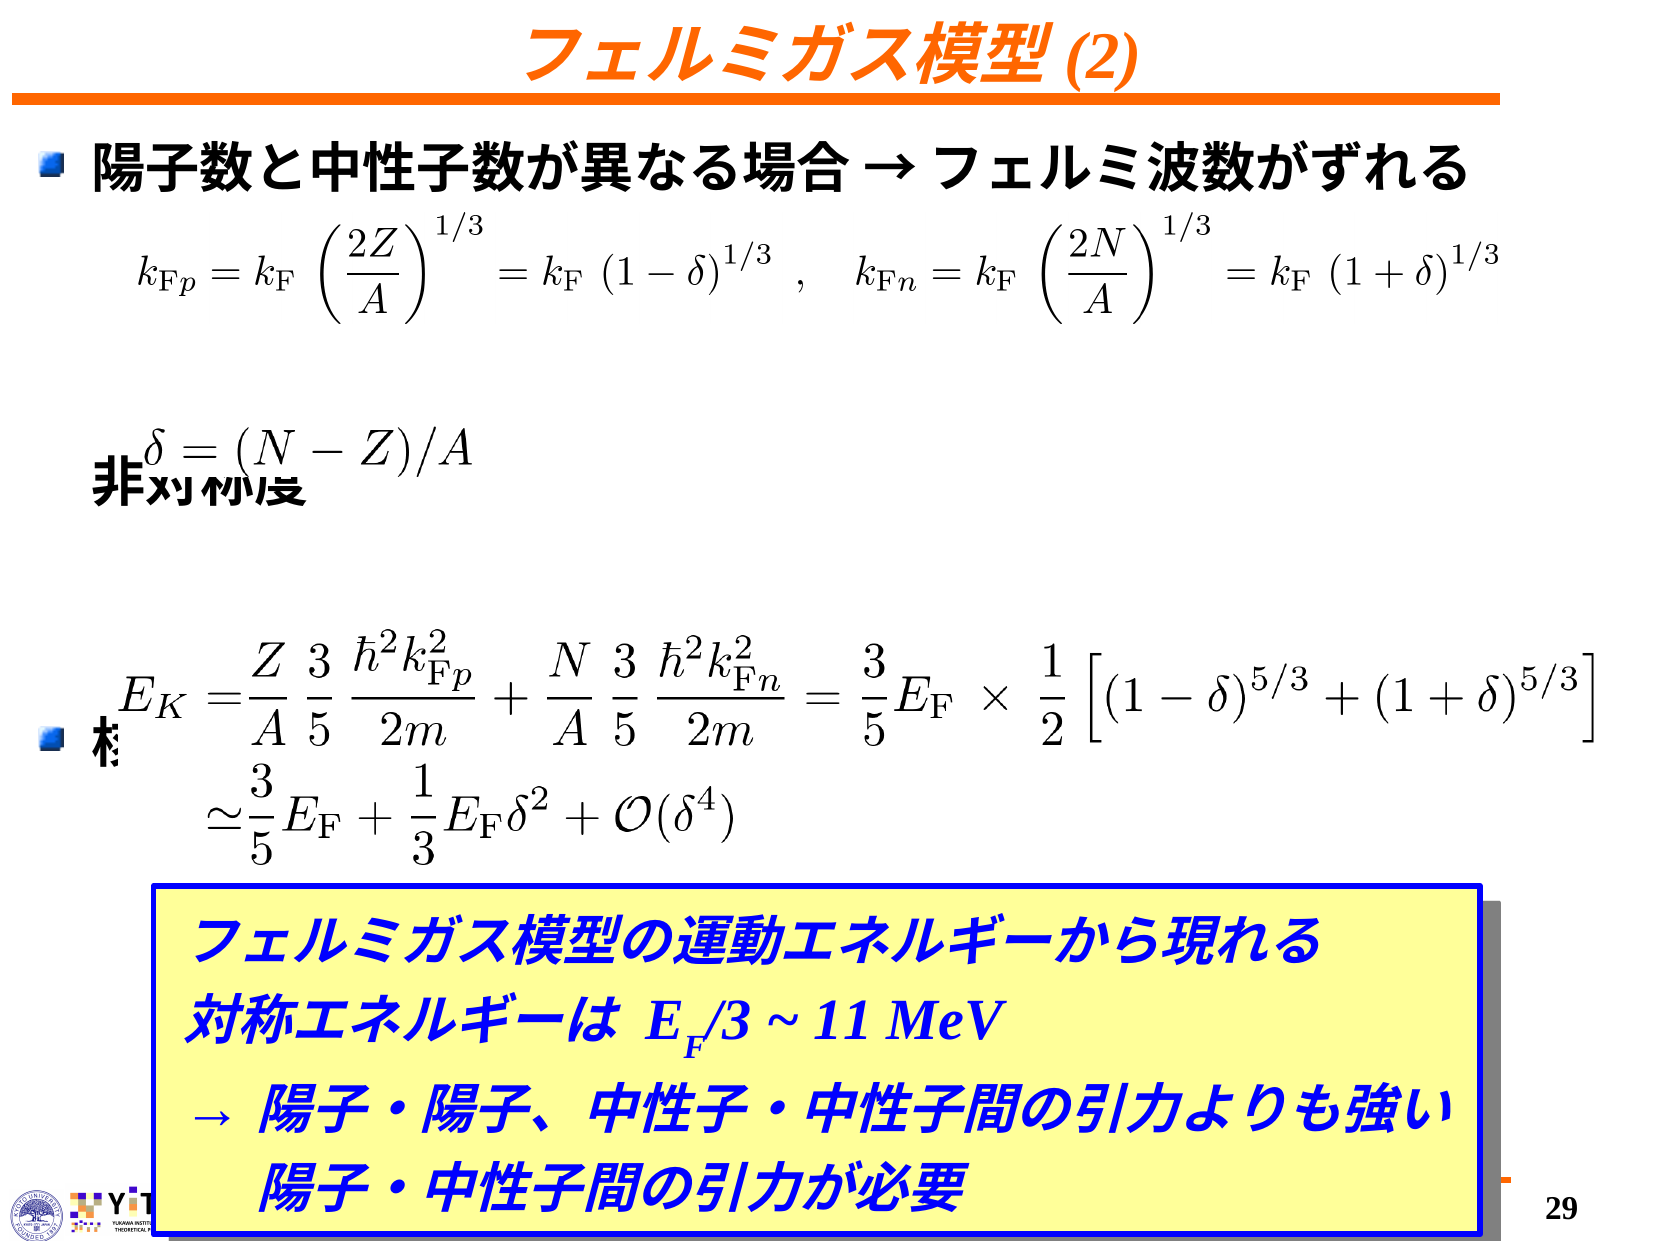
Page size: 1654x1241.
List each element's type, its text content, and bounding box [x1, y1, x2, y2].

picture [65, 1183, 151, 1236]
text_box フェルミガス模型の運動エネルギーから現れる 対称エネルギーは EF/3 ~ 11 MeV → 陽子・陽子、中性子・中性子間の引力よりも強い 陽子・中性子間の引力が必要 [153, 885, 1462, 1170]
list 陽子数と中性子数が異なる場合 → フェルミ波数がずれる 非対称度 核子あたりの運動エネルギー [20, 124, 1621, 1152]
title フェルミガス模型(2) [0, 0, 1654, 99]
picture [138, 212, 1498, 324]
picture [9, 1189, 64, 1241]
picture [144, 426, 472, 477]
picture [118, 629, 1594, 865]
